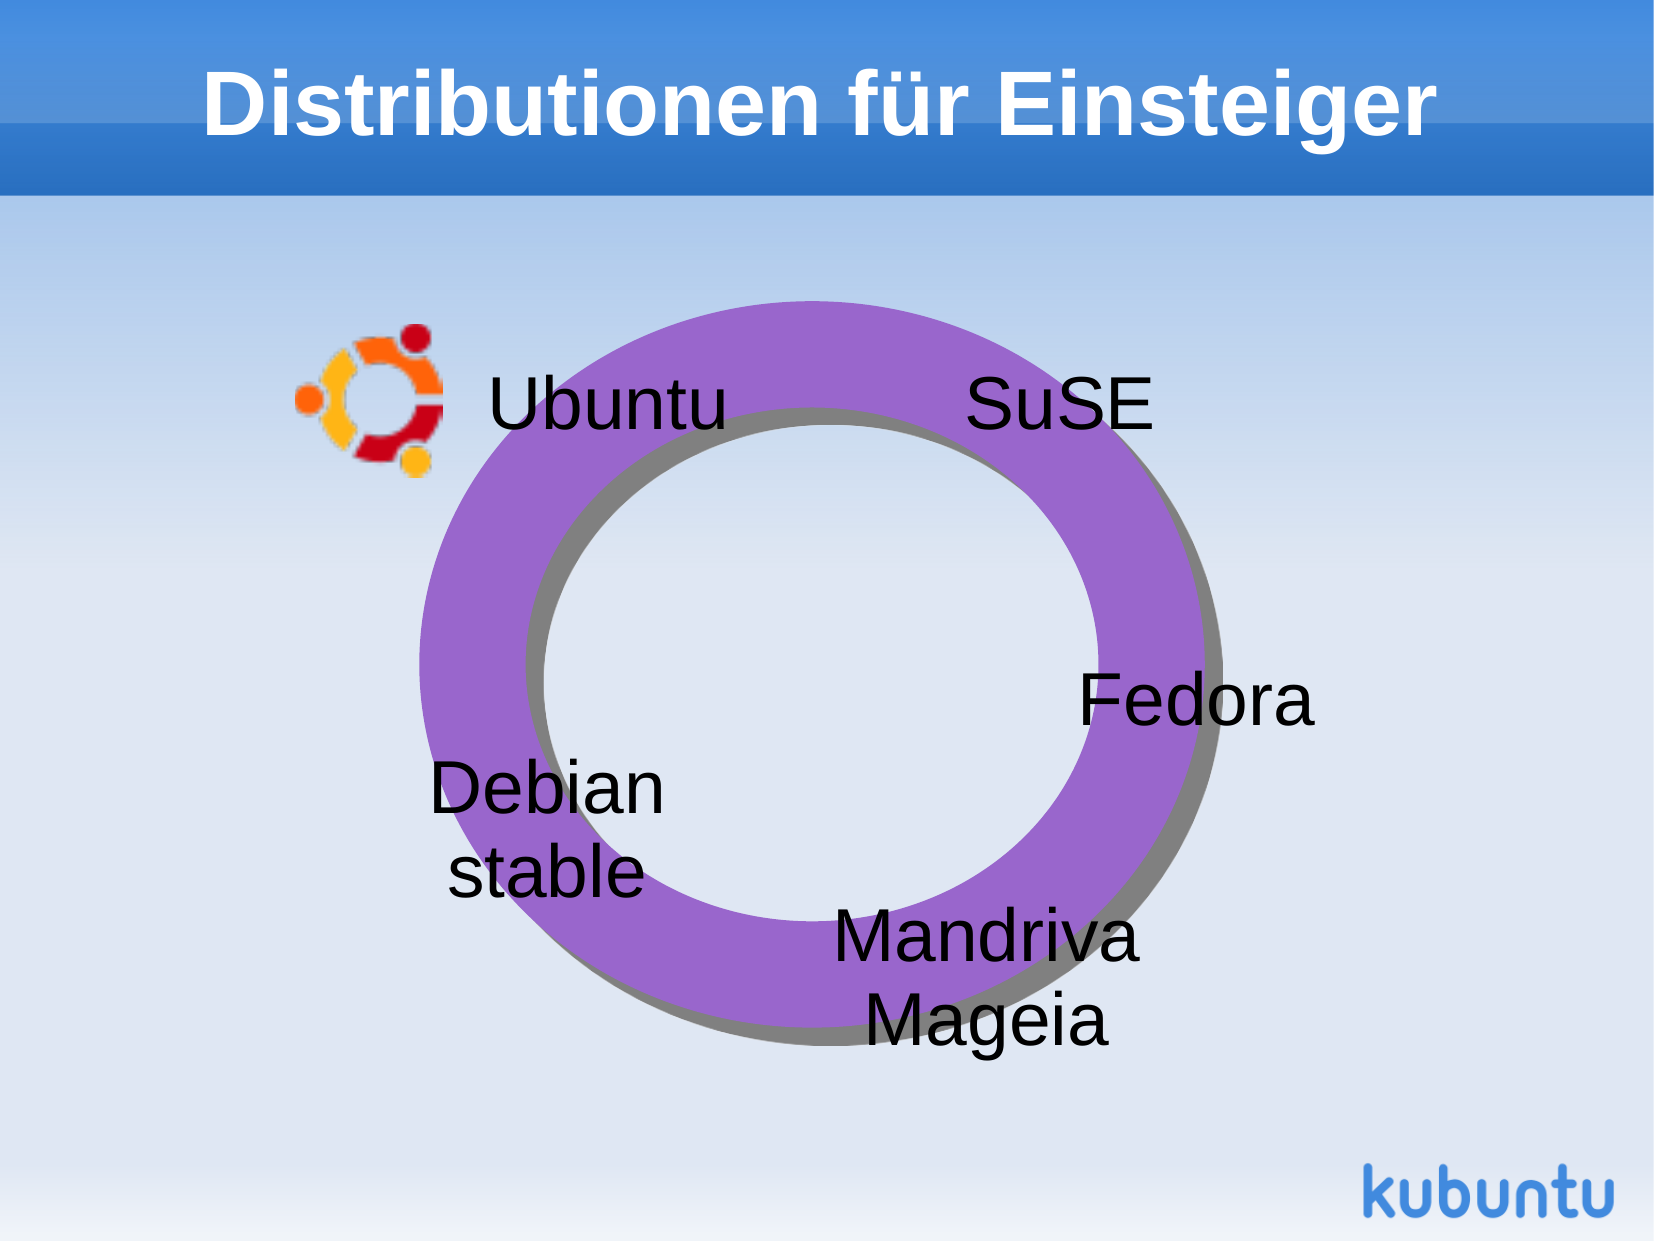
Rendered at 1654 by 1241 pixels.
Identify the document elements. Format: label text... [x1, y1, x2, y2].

text_box Mandriva Mageia [817, 885, 1157, 1069]
title Distributionen für Einsteiger [76, 0, 1565, 208]
text_box Debian stable [413, 738, 682, 921]
picture [0, 0, 1654, 1241]
text_box Fedora [1062, 649, 1331, 749]
text_box SuSE [949, 354, 1182, 454]
text_box Ubuntu [472, 354, 745, 454]
